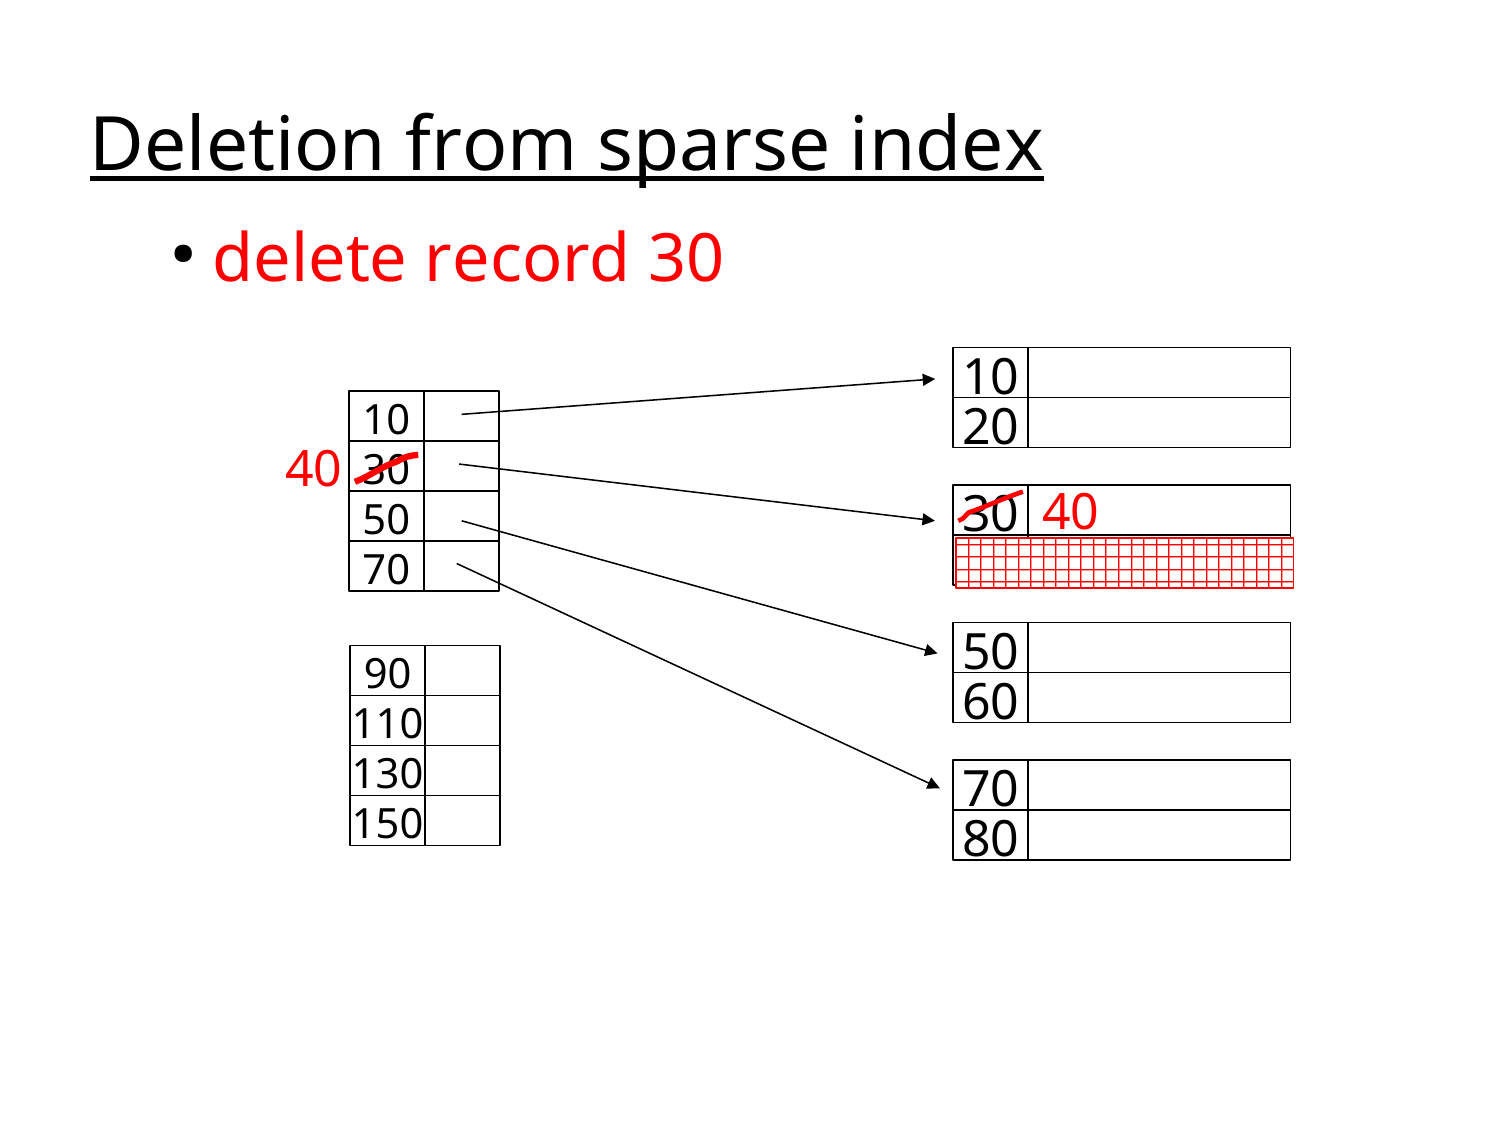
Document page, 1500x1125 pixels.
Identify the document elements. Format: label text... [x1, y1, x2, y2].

text_box 150 [350, 795, 426, 846]
text_box 30 [367, 474, 380, 481]
text_box 20 [953, 398, 1028, 448]
text_box [425, 645, 501, 846]
text_box 70 [953, 760, 1028, 811]
text_box 110 [350, 695, 426, 745]
text_box 30 [953, 485, 1028, 536]
text_box delete record 30 [88, 204, 734, 300]
text_box [1028, 347, 1291, 448]
text_box [423, 390, 499, 591]
text_box 40 [271, 427, 356, 503]
text_box 80 [953, 811, 1028, 861]
text_box 50 [348, 490, 423, 540]
text_box 60 [953, 673, 1028, 723]
text_box 90 [350, 645, 425, 695]
text_box [955, 485, 1294, 589]
text_box 50 [953, 622, 1028, 673]
text_box 40 [1028, 470, 1114, 546]
text_box 30 [356, 440, 424, 490]
title Deletion from sparse index [75, 75, 1351, 201]
text_box 10 [348, 390, 423, 440]
text_box 130 [350, 745, 425, 795]
list [99, 312, 1375, 988]
text_box 30 [392, 463, 404, 481]
text_box 10 [953, 347, 1028, 398]
text_box [1028, 760, 1291, 861]
text_box [1028, 622, 1291, 723]
text_box 70 [348, 540, 424, 591]
